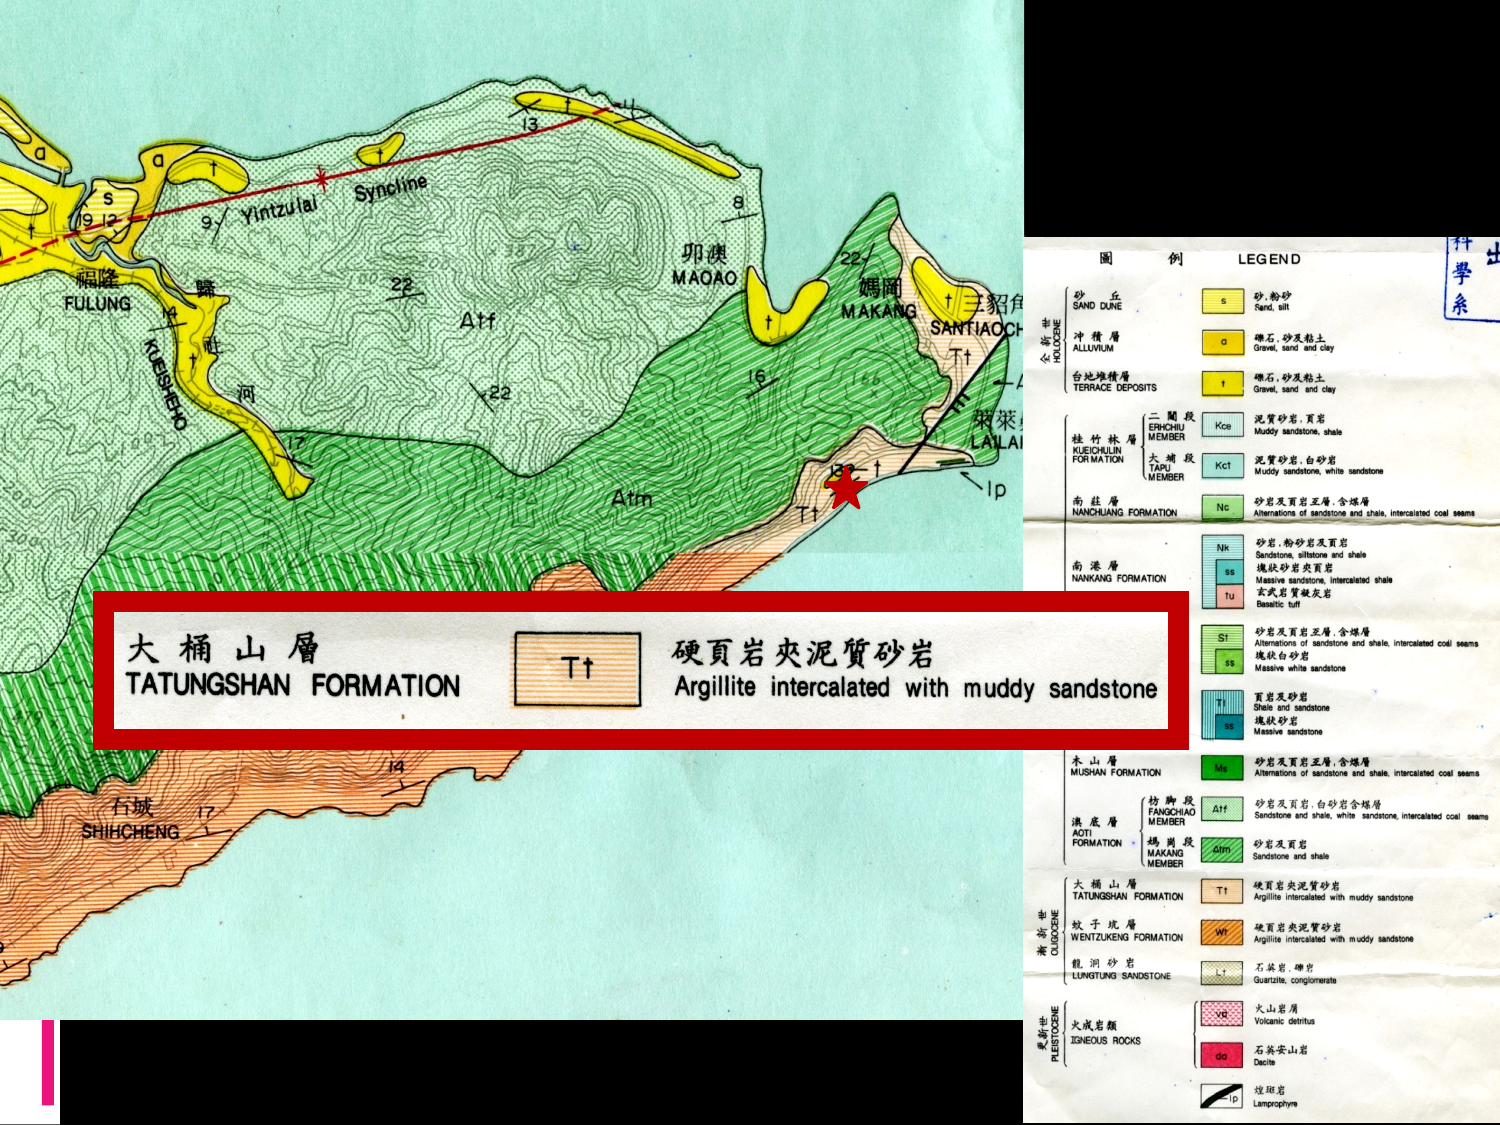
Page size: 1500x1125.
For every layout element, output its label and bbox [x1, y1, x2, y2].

picture [0, 0, 1500, 1123]
text_box [825, 466, 867, 508]
